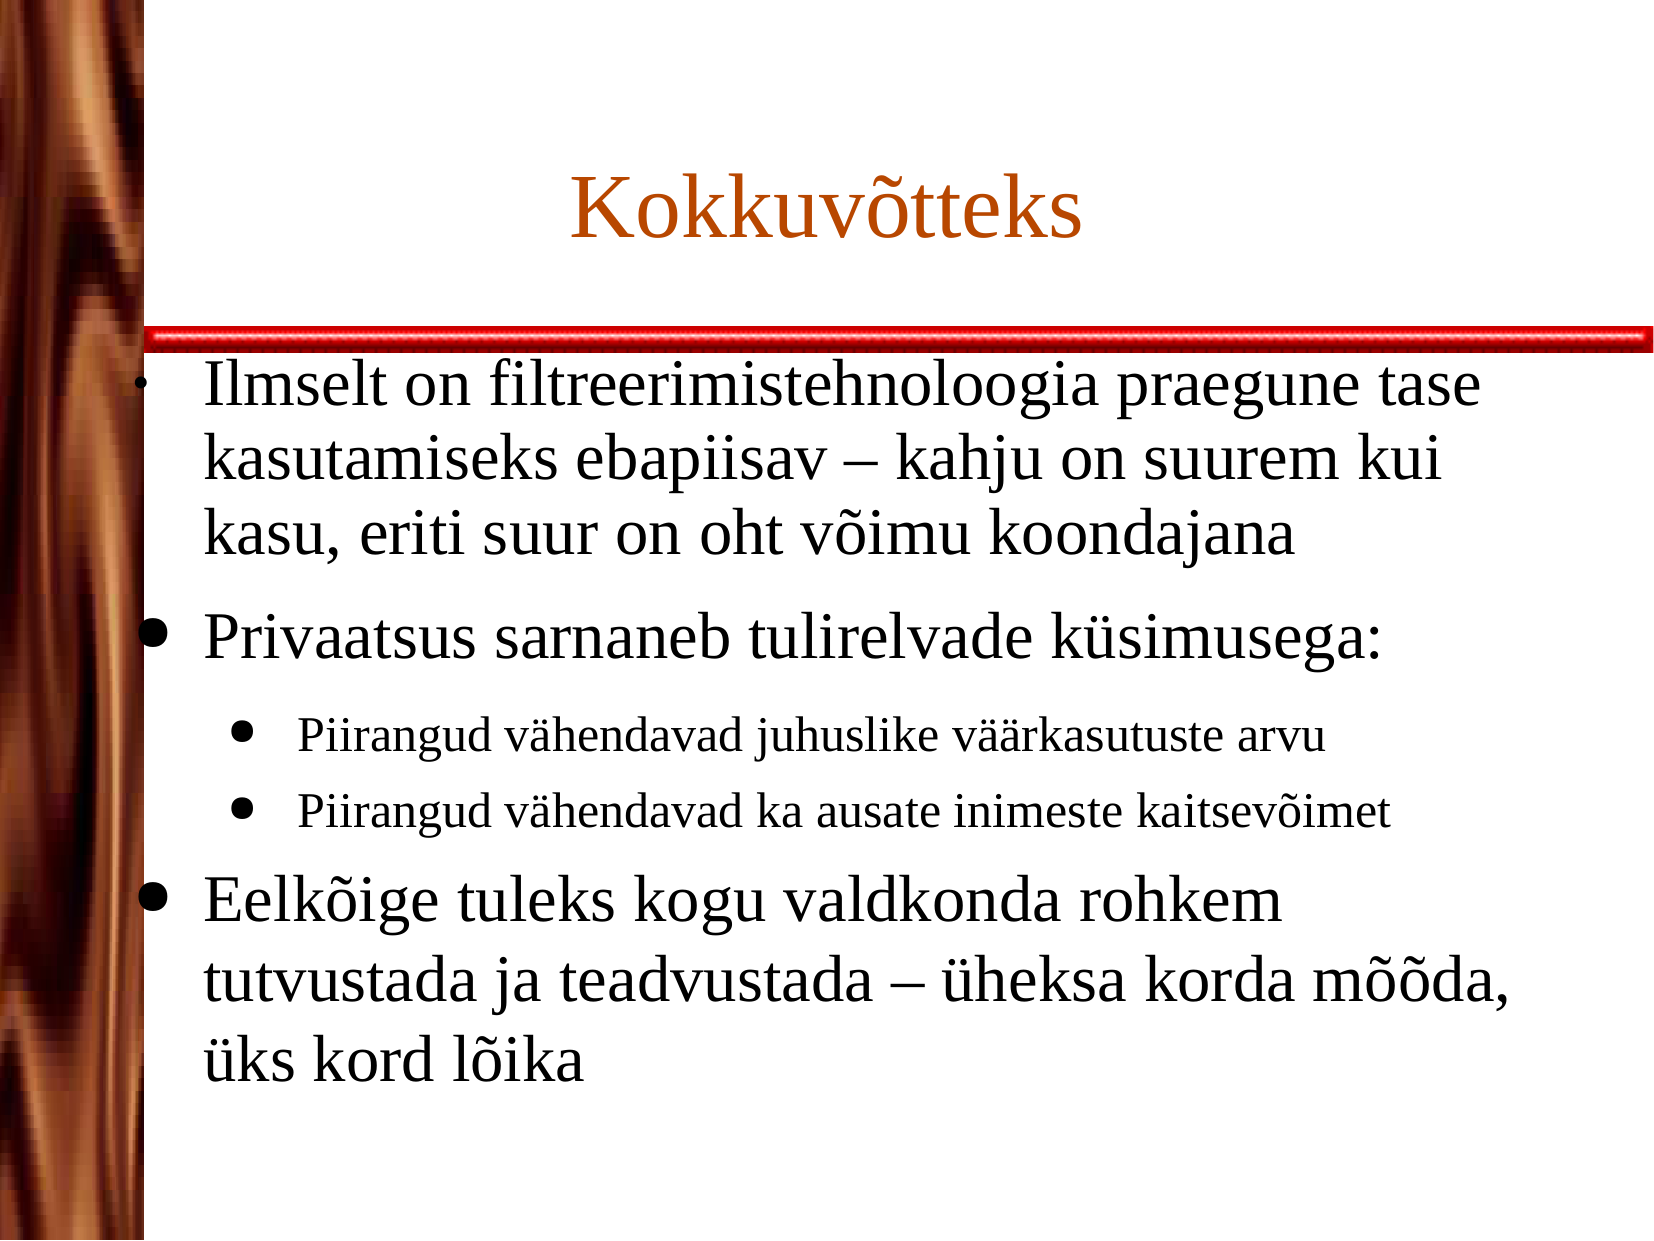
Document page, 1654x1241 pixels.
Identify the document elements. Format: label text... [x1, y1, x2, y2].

title Kokkuvõtteks [121, 102, 1534, 310]
list Ilmselt on filtreerimistehnoloogia praegune tase kasutamiseks ebapiisav – kahju on suurem kui kasu, eriti suur on oht võimu koondajana Privaatsus sarnaneb tulirelvade küsimusega: Piirangud vähendavad juhuslike väärkasutuste arvu Piirangud vähendavad ka ausate inimeste kaitsevõimet Eelkõige tuleks kogu valdkonda rohkem tutvustada ja teadvustada – üheksa korda mõõda, üks kord lõika [121, 344, 1534, 1126]
picture [0, 0, 1654, 1240]
